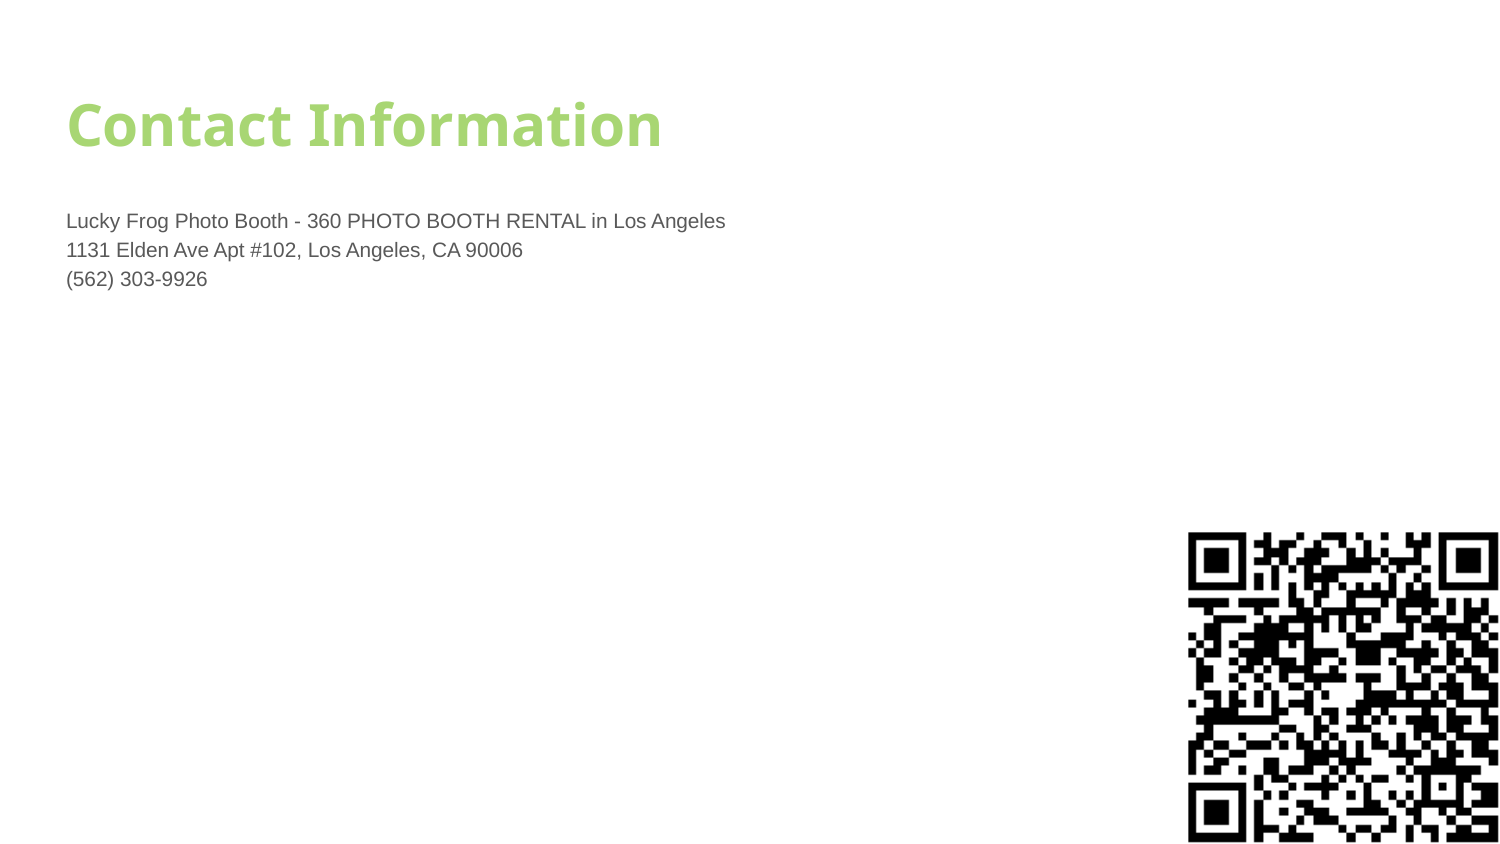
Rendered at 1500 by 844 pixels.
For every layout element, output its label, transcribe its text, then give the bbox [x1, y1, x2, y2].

picture [1187, 531, 1500, 844]
title Contact Information [51, 72, 1449, 167]
list Lucky Frog Photo Booth - 360 PHOTO BOOTH RENTAL in Los Angeles 1131 Elden Ave Apt #102, Los Angeles, CA 90006 (562) 303-9926 [51, 189, 1449, 750]
